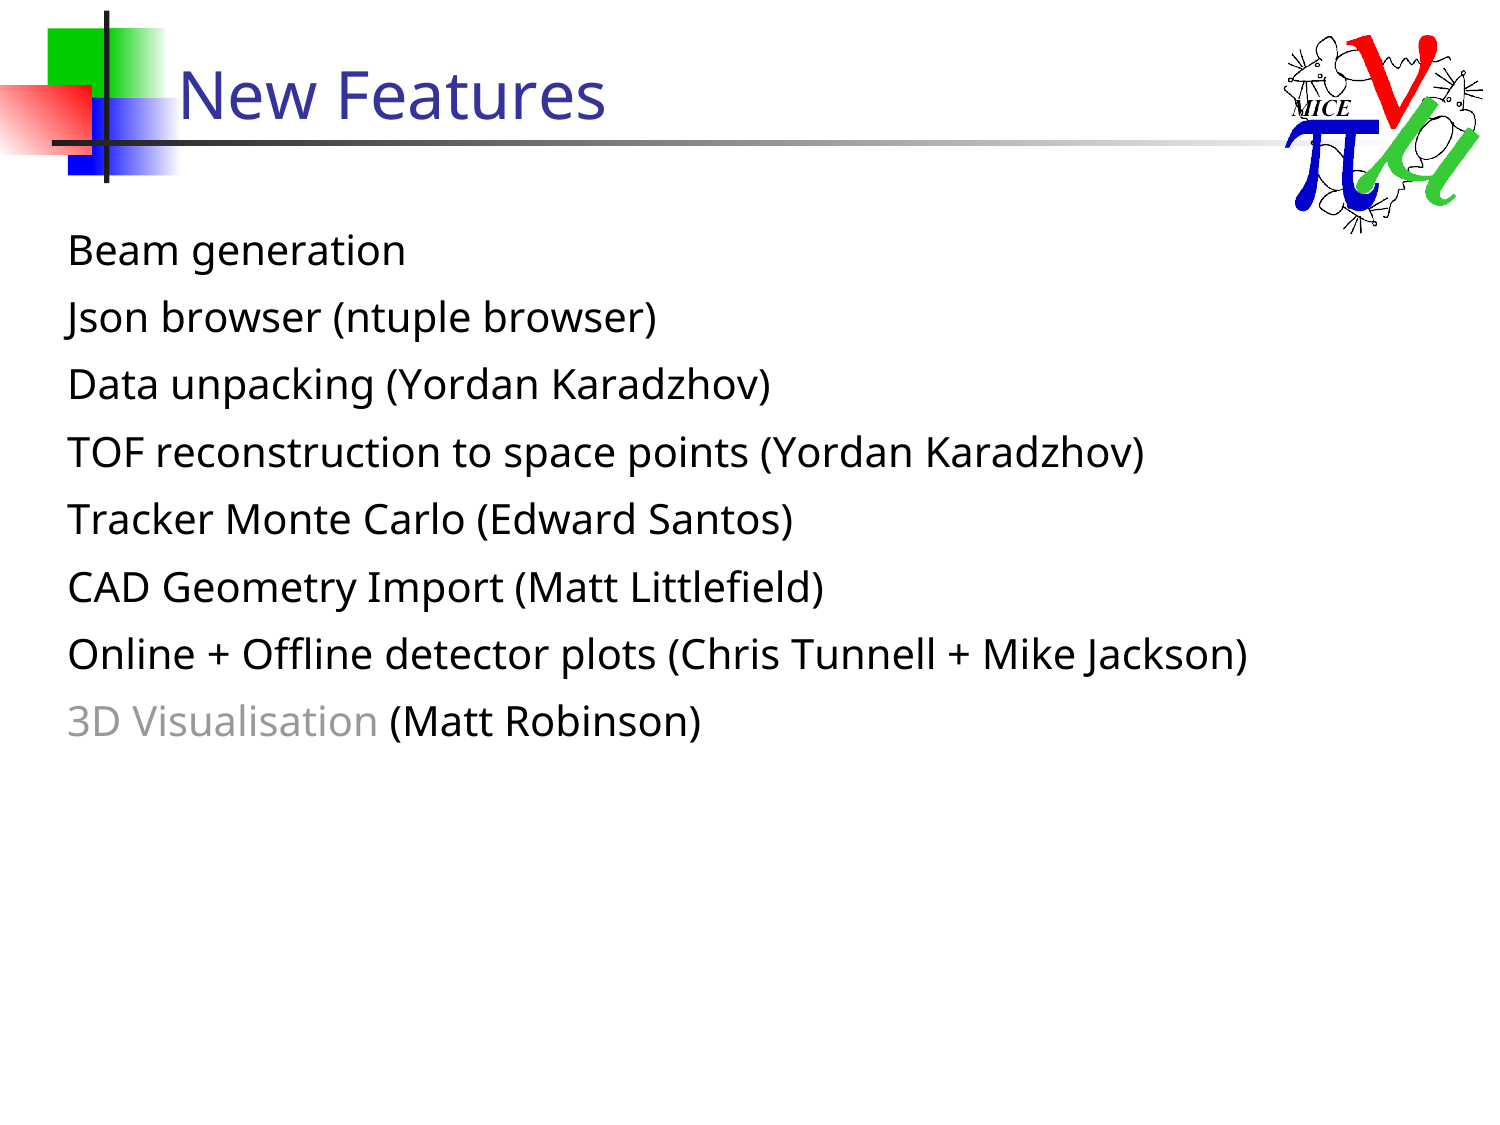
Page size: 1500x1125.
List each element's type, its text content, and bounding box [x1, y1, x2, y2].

title New Features [162, 0, 1441, 188]
picture [1264, 5, 1500, 251]
list Beam generation Json browser (ntuple browser) Data unpacking (Yordan Karadzhov) TOF reconstruction to space points (Yordan Karadzhov) Tracker Monte Carlo (Edward Santos) CAD Geometry Import (Matt Littlefield) Online + Offline detector plots (Chris Tunnell + Mike Jackson) 3D Visualisation (Matt Robinson) [52, 212, 1328, 718]
